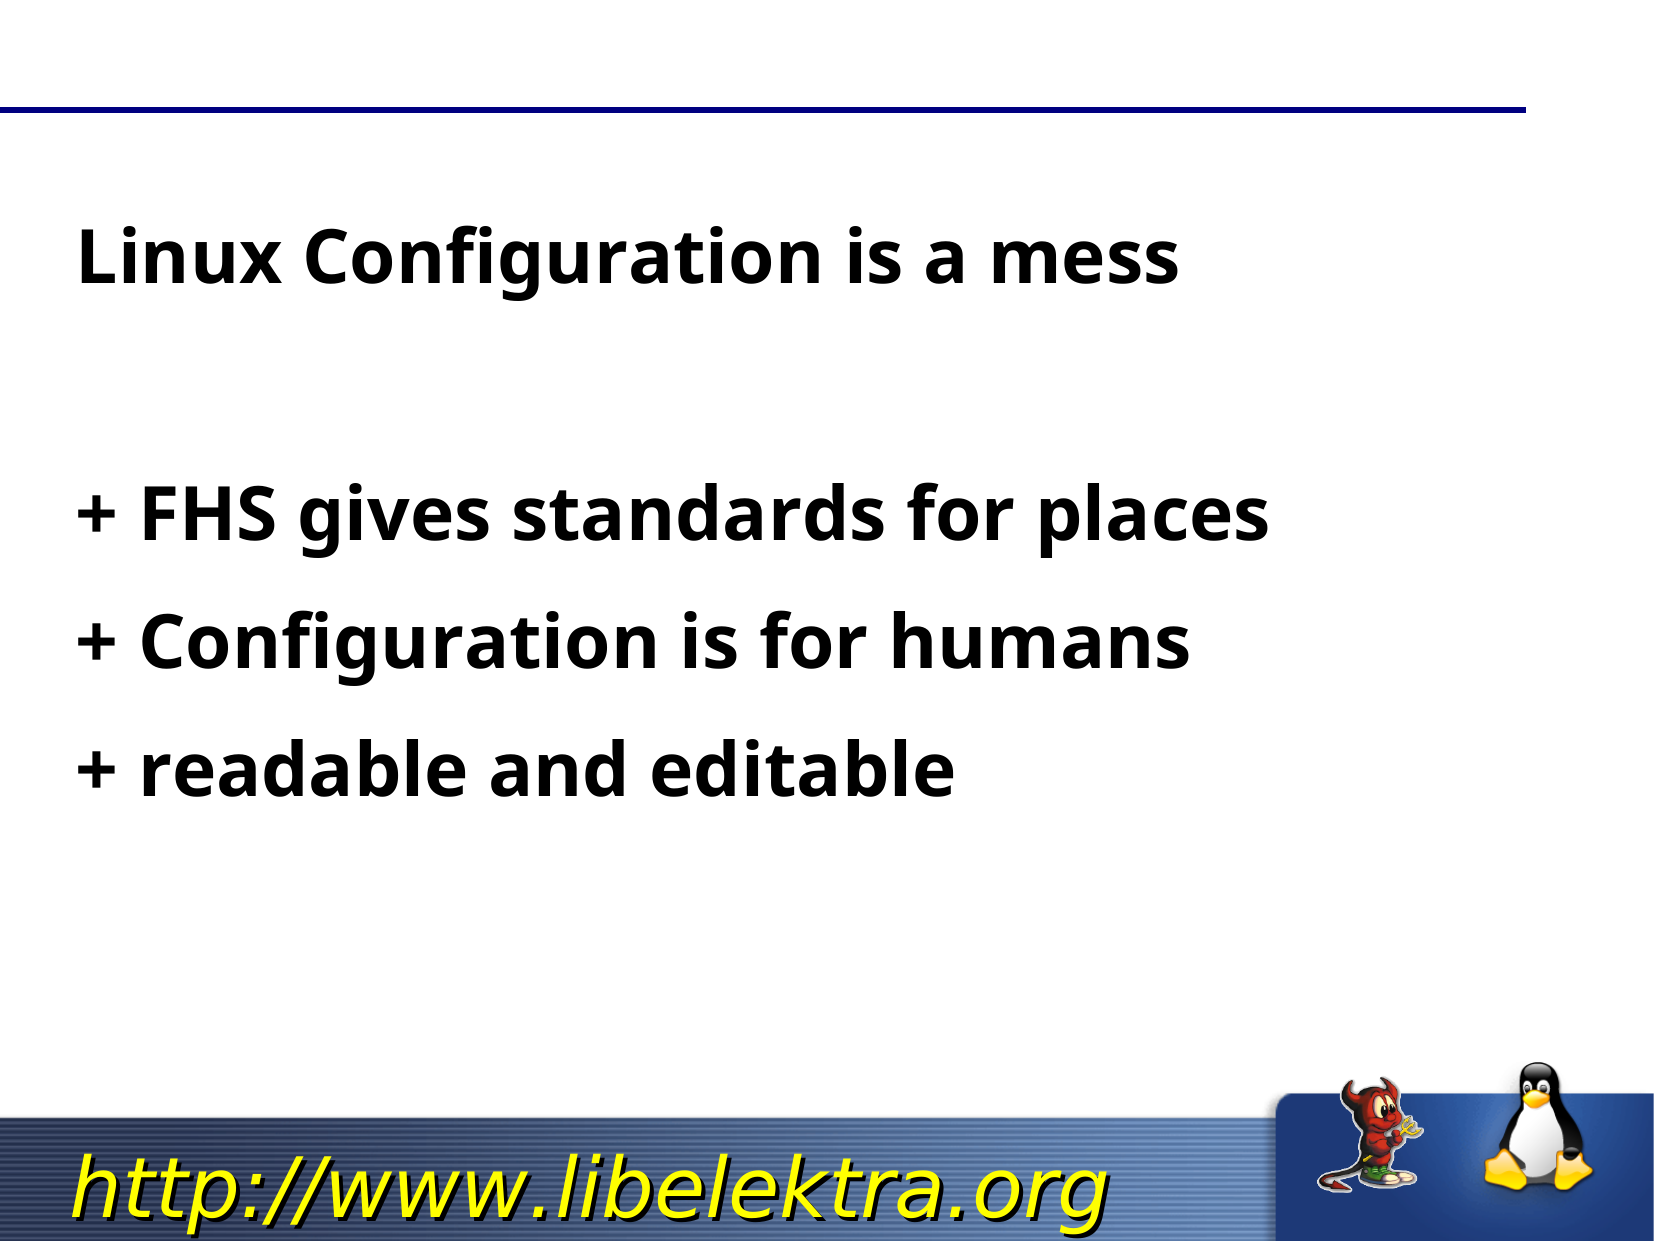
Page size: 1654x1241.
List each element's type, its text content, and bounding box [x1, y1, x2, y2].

picture [0, 1061, 1654, 1241]
list Linux Configuration is a mess + FHS gives standards for places + Configuration is for humans + readable and editable [75, 196, 1582, 978]
